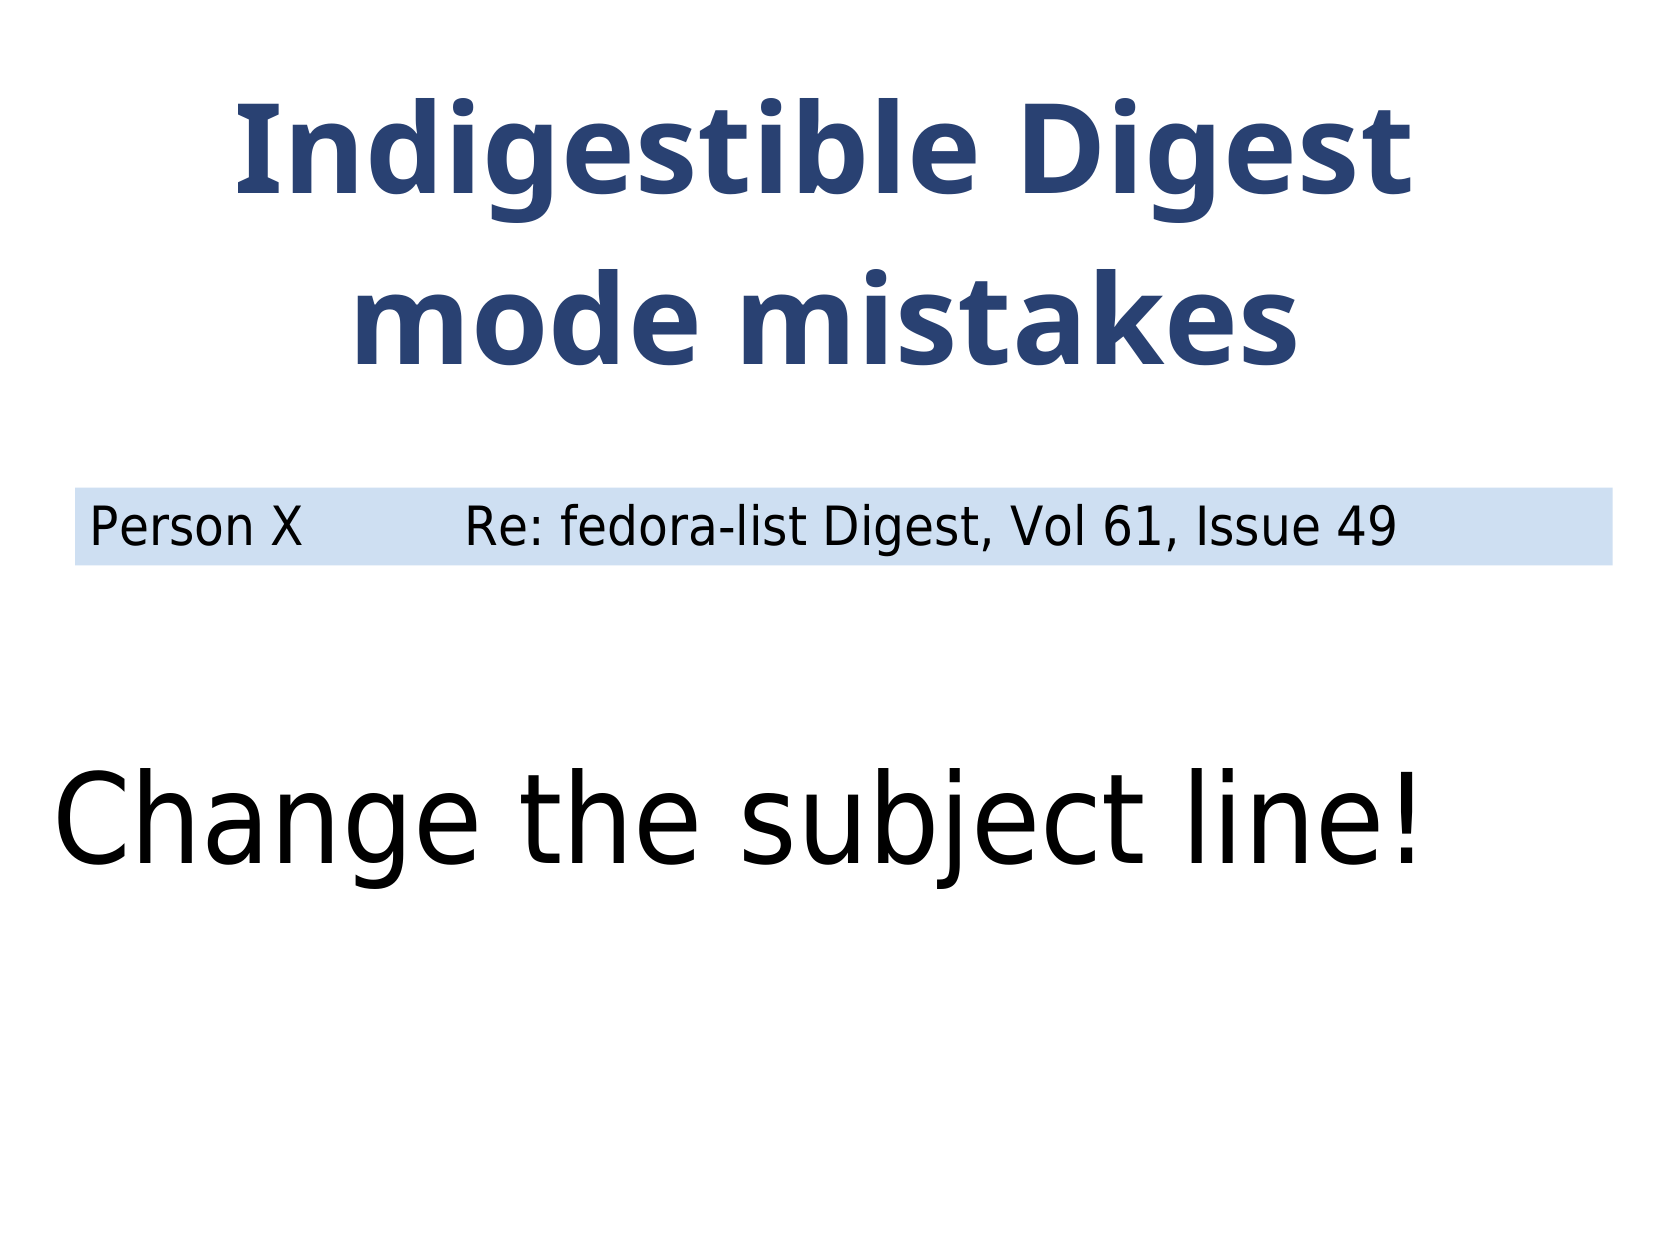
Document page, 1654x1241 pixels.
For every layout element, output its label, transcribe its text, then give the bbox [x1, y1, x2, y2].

text_box Person X Re: fedora-list Digest, Vol 61, Issue 49 [75, 487, 1613, 566]
text_box Indigestible Digest mode mistakes [112, 52, 1538, 412]
text_box Change the subject line! [37, 739, 1613, 901]
